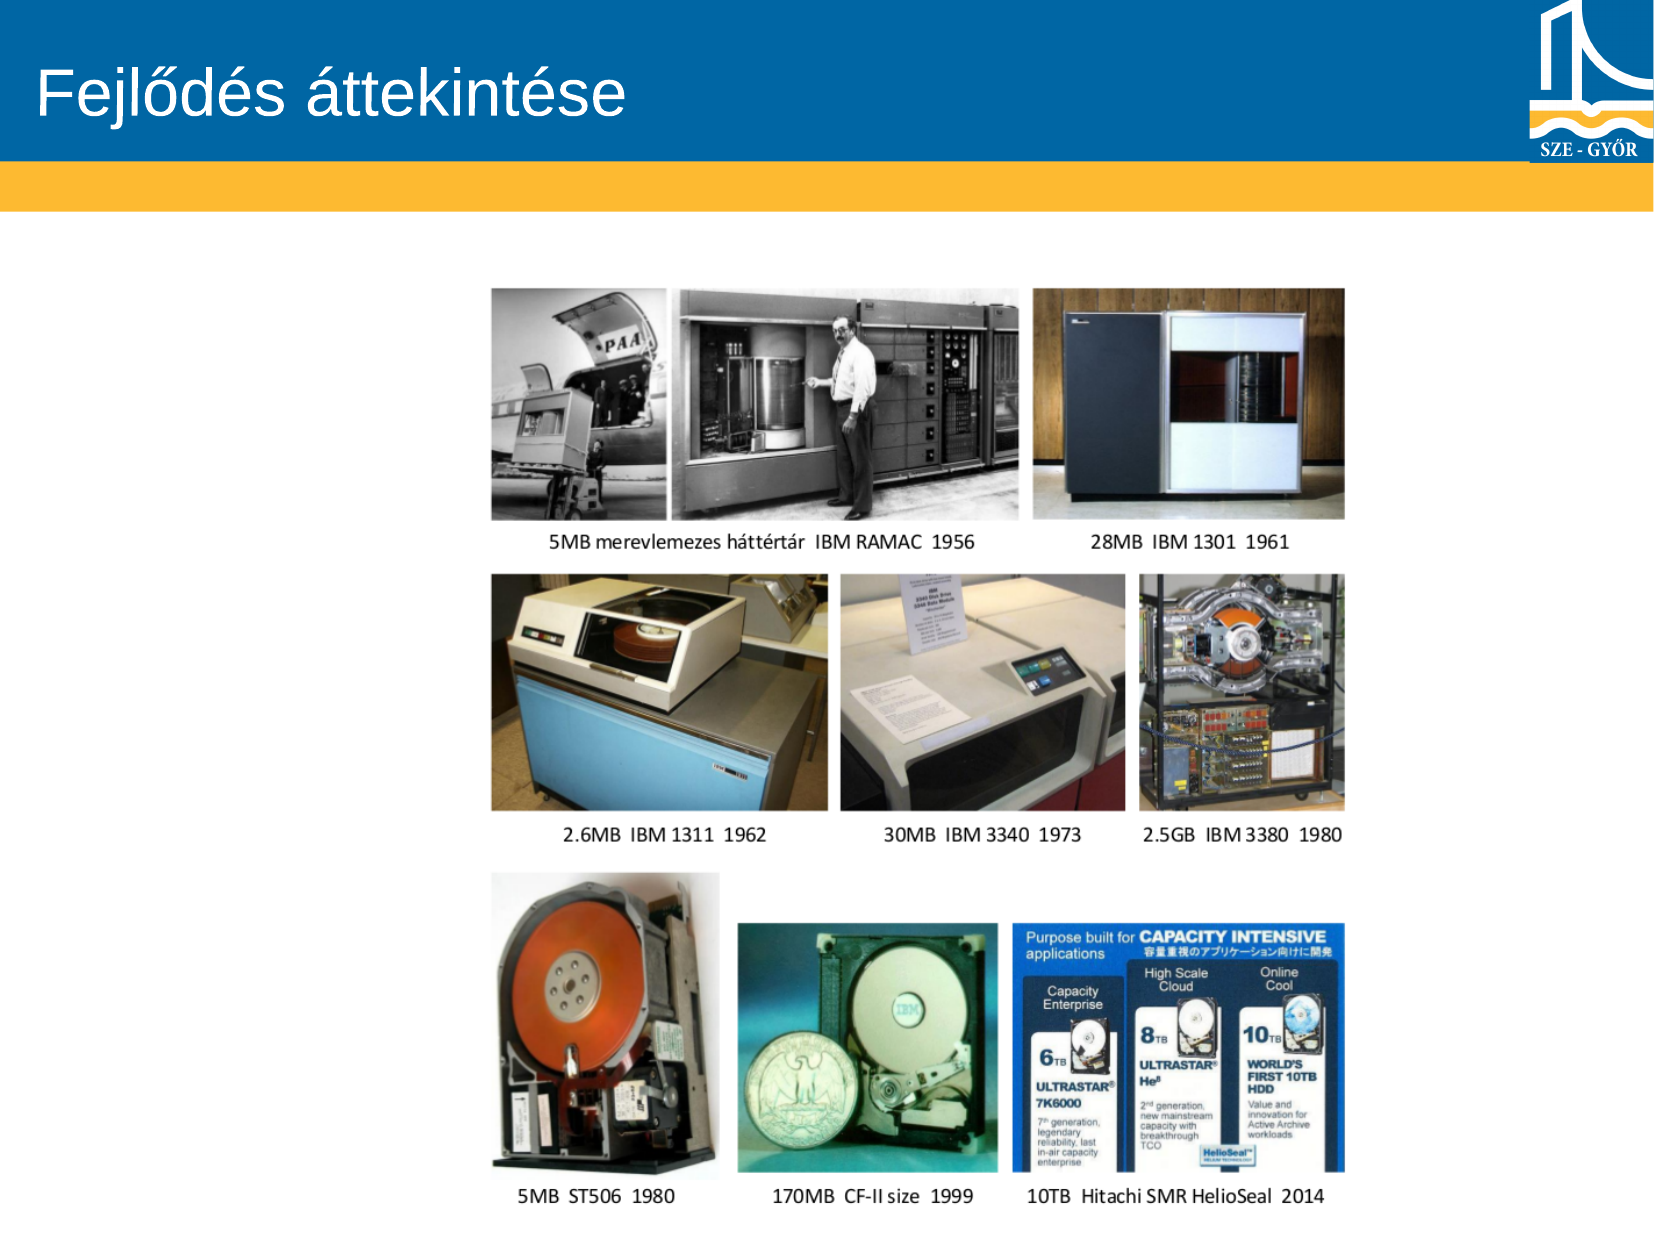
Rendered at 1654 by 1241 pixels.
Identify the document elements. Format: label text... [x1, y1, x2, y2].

picture [478, 271, 1359, 1217]
text_box Fejlődés áttekintése [34, 48, 1524, 144]
picture [1529, 0, 1654, 163]
